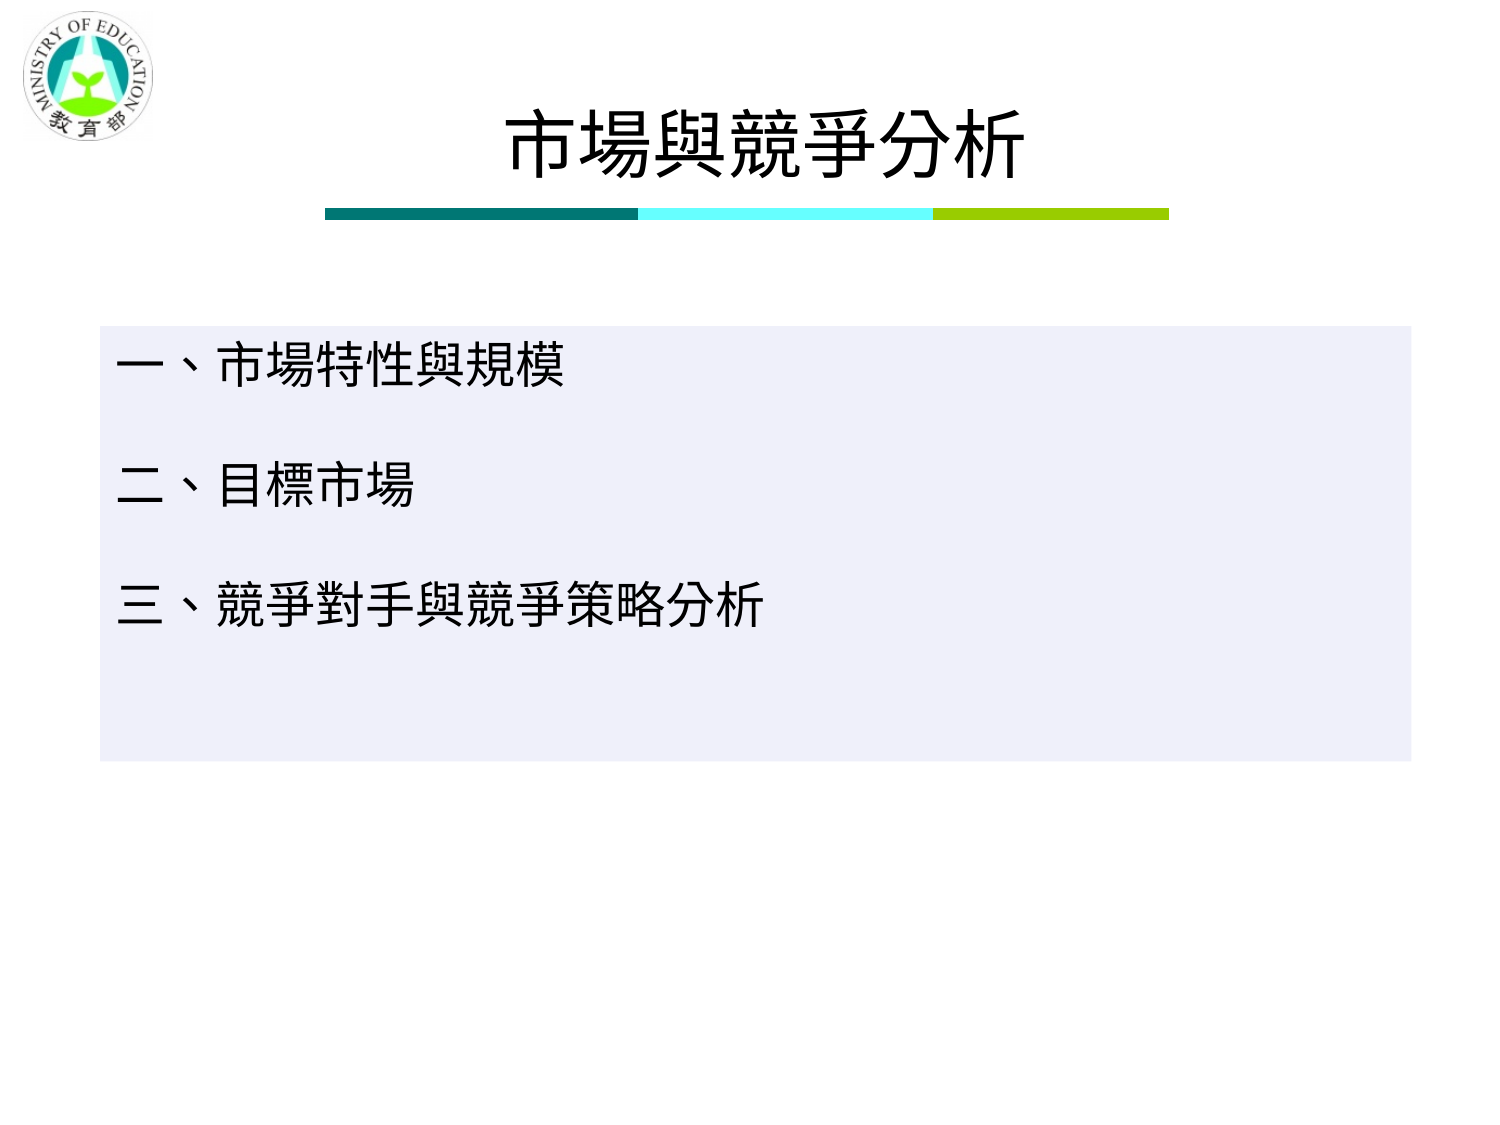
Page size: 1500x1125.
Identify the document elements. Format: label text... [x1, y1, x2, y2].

text_box 一、市場特性與規模 二、目標市場 三、競爭對手與競爭策略分析 [100, 326, 1411, 761]
text_box 市場與競爭分析 [488, 90, 1081, 195]
